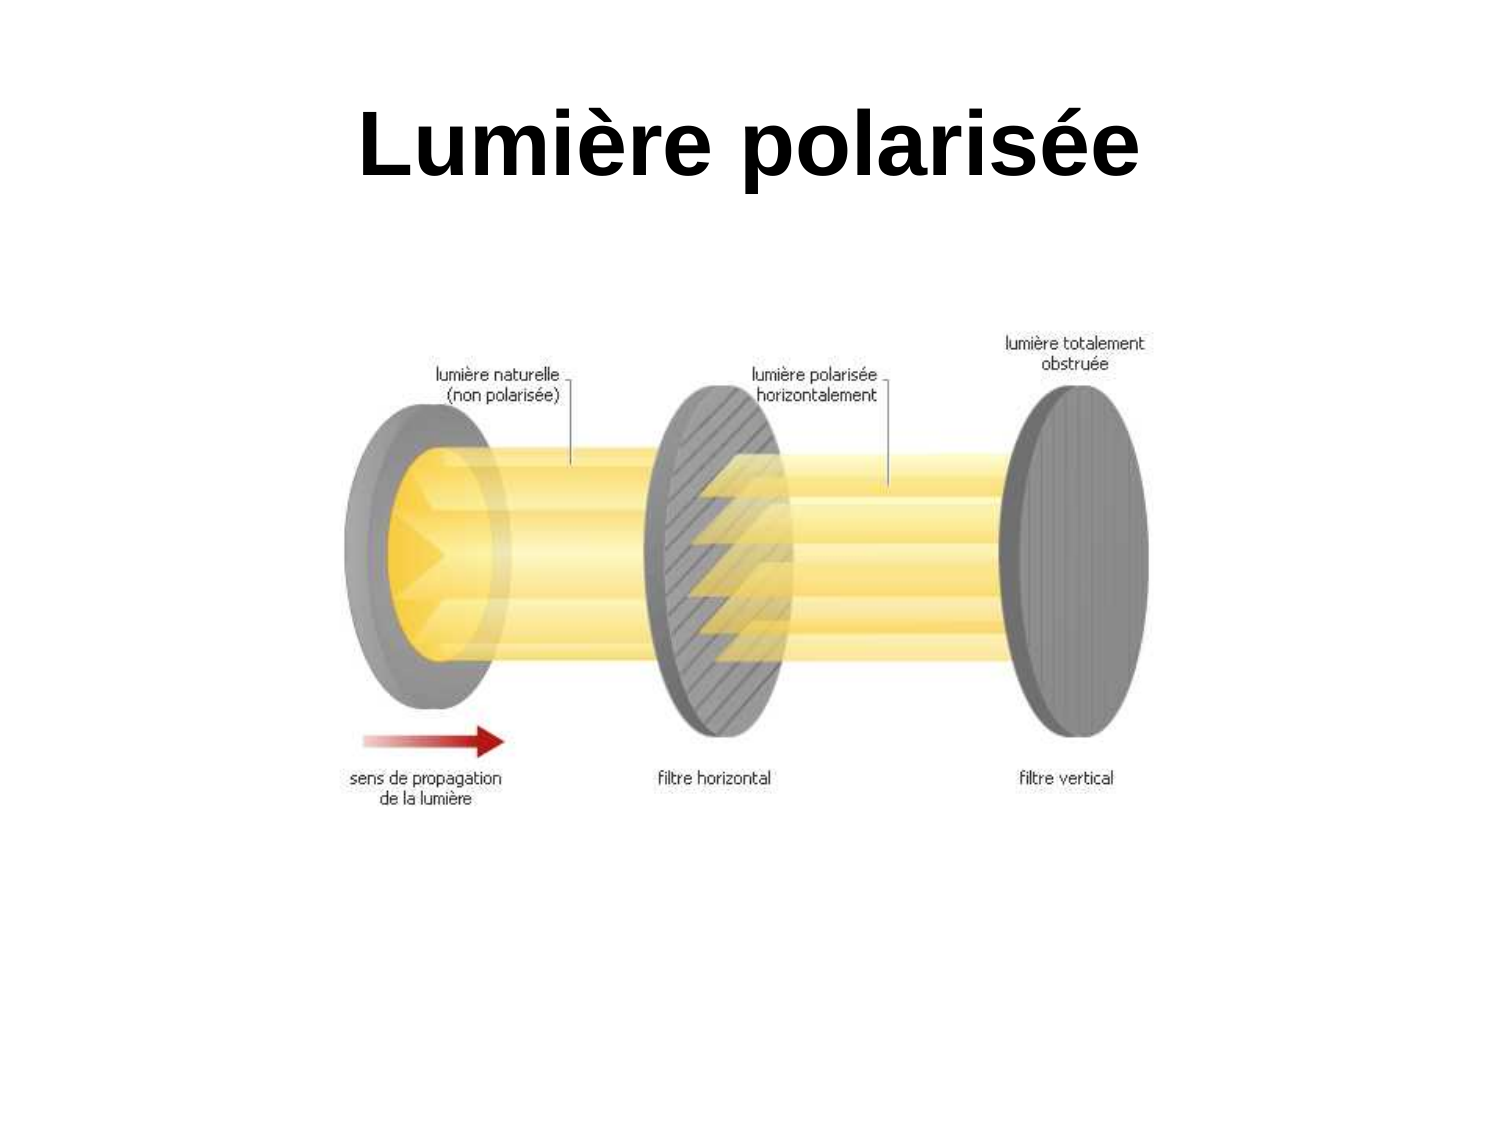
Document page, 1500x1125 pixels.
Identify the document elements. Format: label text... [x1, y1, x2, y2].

title Lumière polarisée [75, 45, 1426, 233]
picture [315, 306, 1185, 819]
